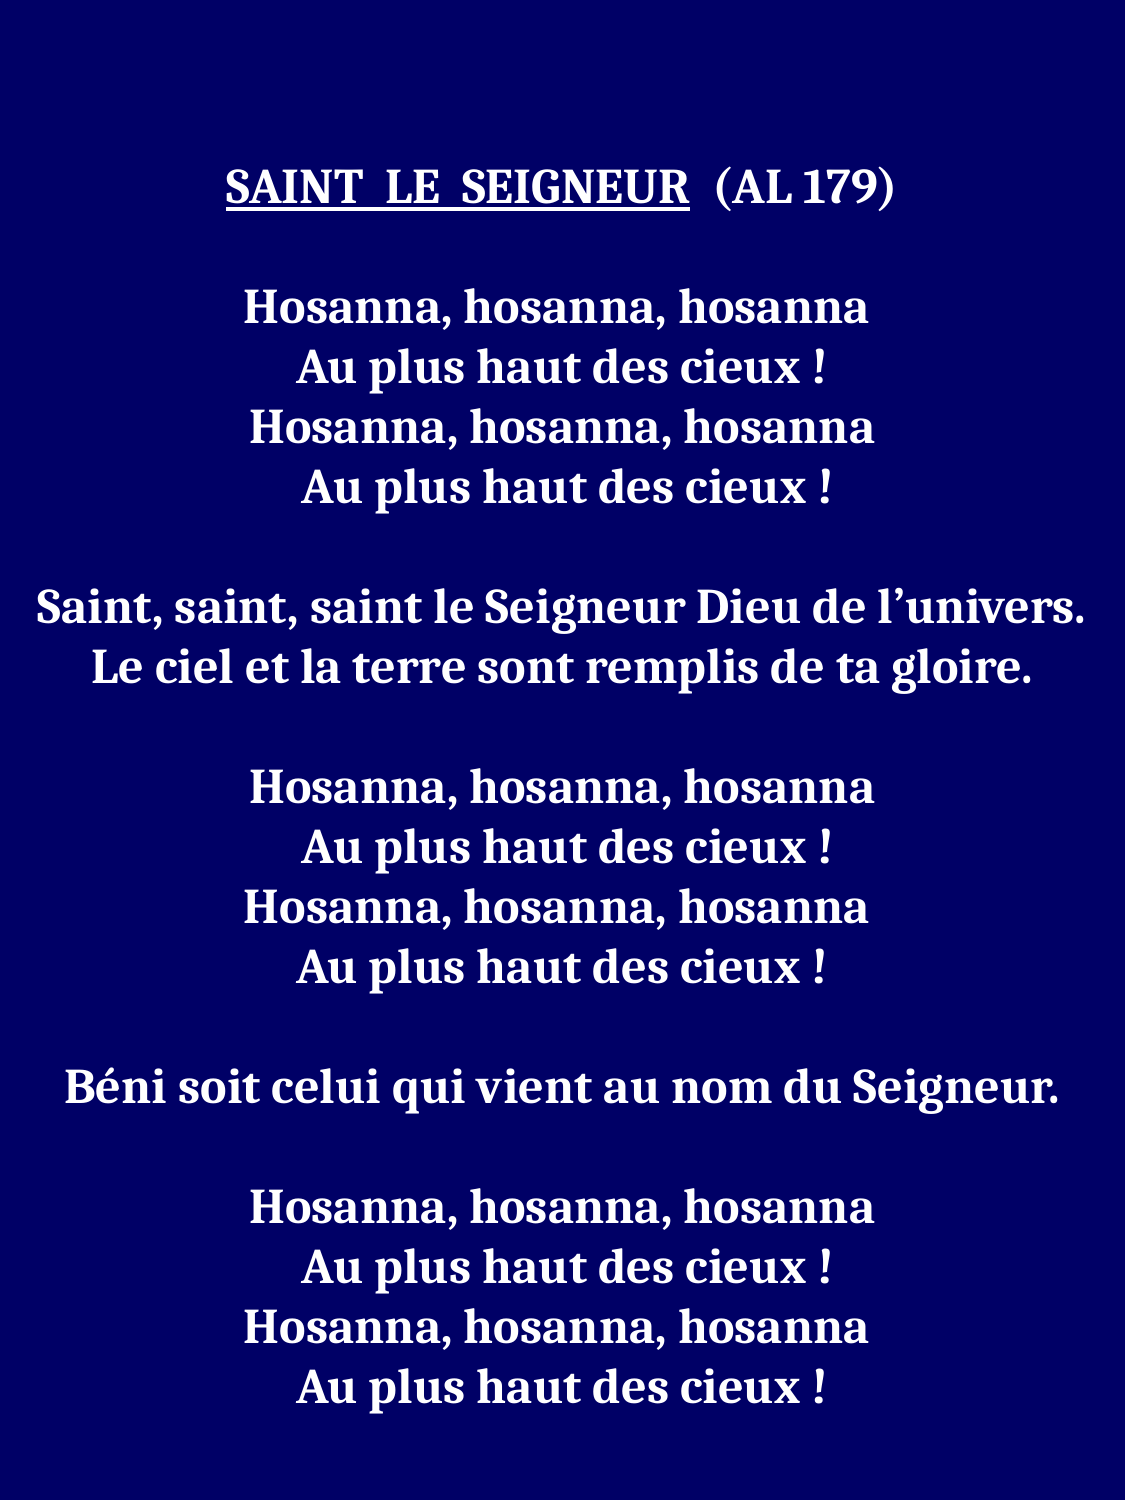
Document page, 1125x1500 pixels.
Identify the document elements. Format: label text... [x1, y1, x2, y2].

text_box SAINT LE SEIGNEUR (AL 179) Hosanna, hosanna, hosanna Au plus haut des cieux ! Hosanna, hosanna, hosanna Au plus haut des cieux ! Saint, saint, saint le Seigneur Dieu de l’univers. Le ciel et la terre sont remplis de ta gloire. Hosanna, hosanna, hosanna Au plus haut des cieux ! Hosanna, hosanna, hosanna Au plus haut des cieux ! Béni soit celui qui vient au nom du Seigneur. Hosanna, hosanna, hosanna Au plus haut des cieux ! Hosanna, hosanna, hosanna Au plus haut des cieux ! [0, 146, 1125, 1422]
